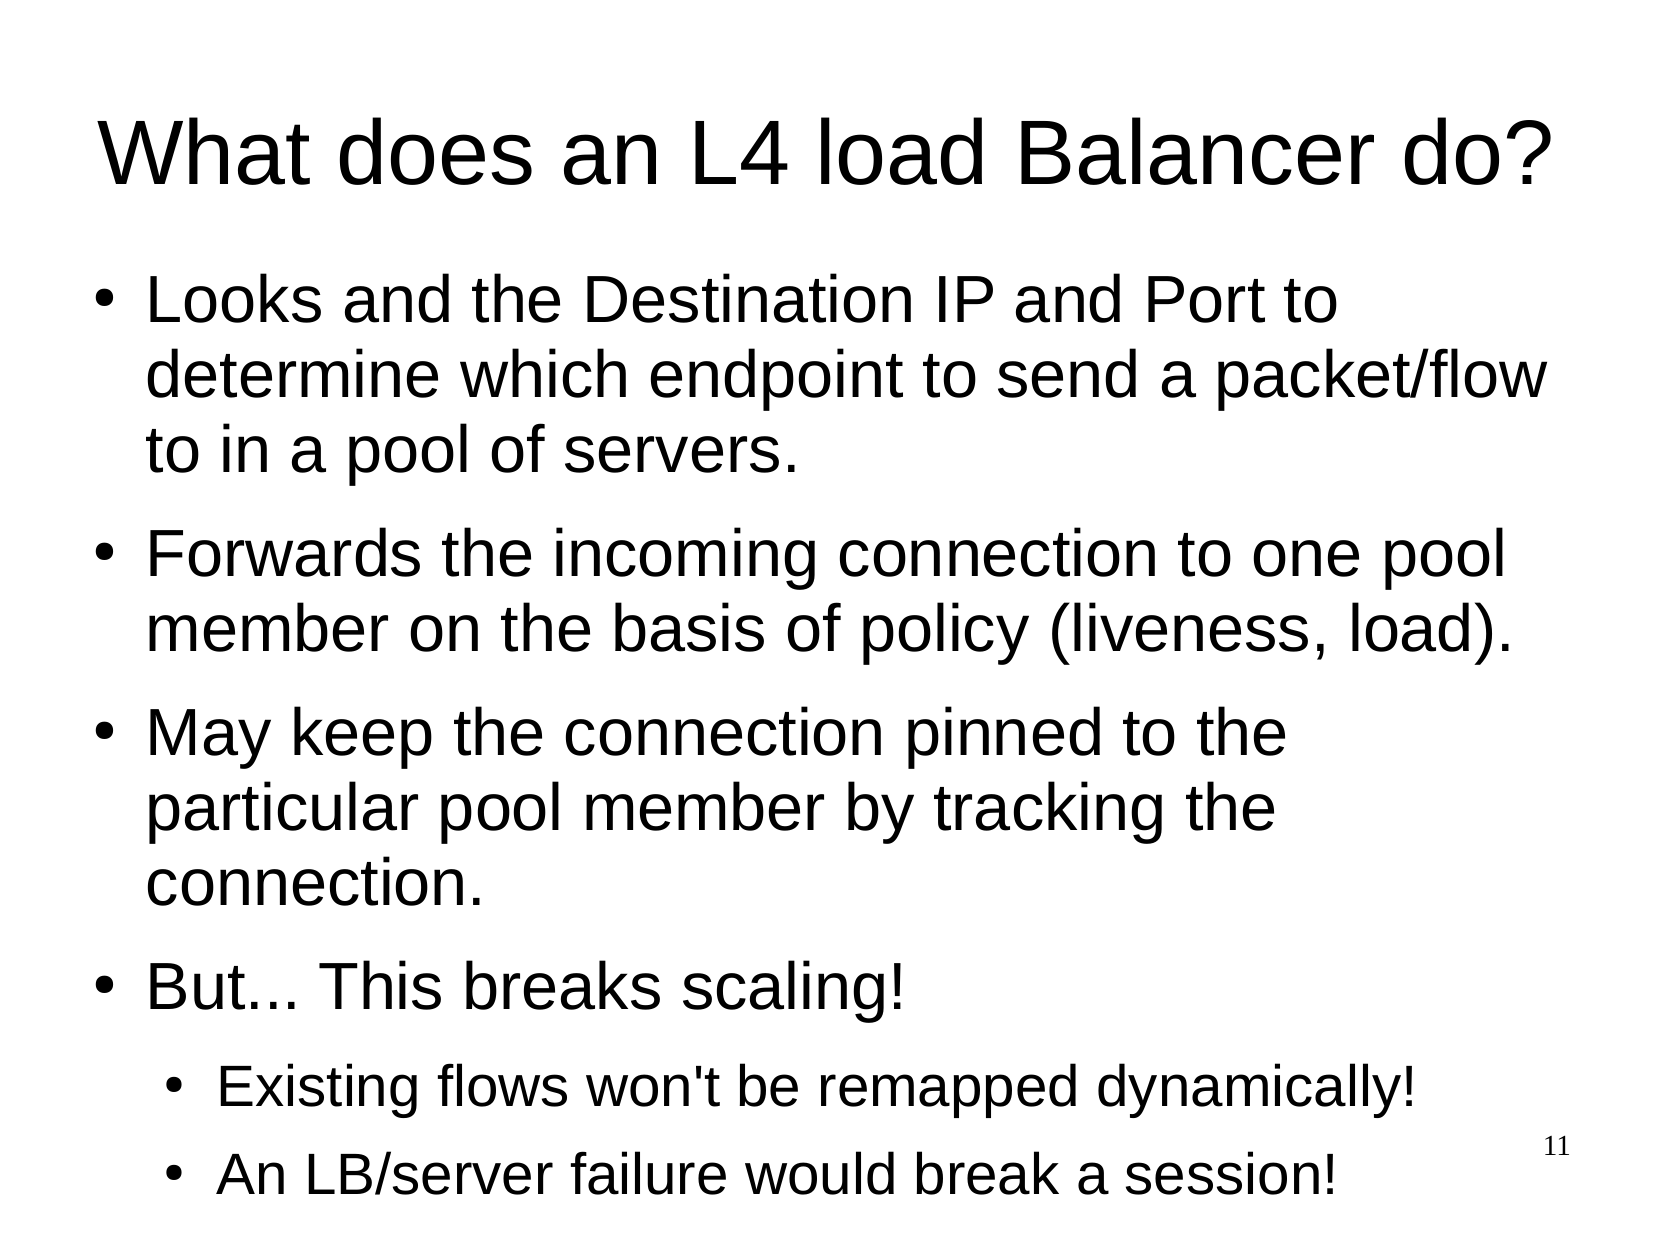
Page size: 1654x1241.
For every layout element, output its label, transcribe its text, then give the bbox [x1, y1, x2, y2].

list Looks and the Destination IP and Port to determine which endpoint to send a packet/flow to in a pool of servers. Forwards the incoming connection to one pool member on the basis of policy (liveness, load). May keep the connection pinned to the particular pool member by tracking the connection. But... This breaks scaling! Existing flows won't be remapped dynamically! An LB/server failure would break a session! [75, 262, 1564, 1206]
title What does an L4 load Balancer do? [82, 49, 1571, 257]
